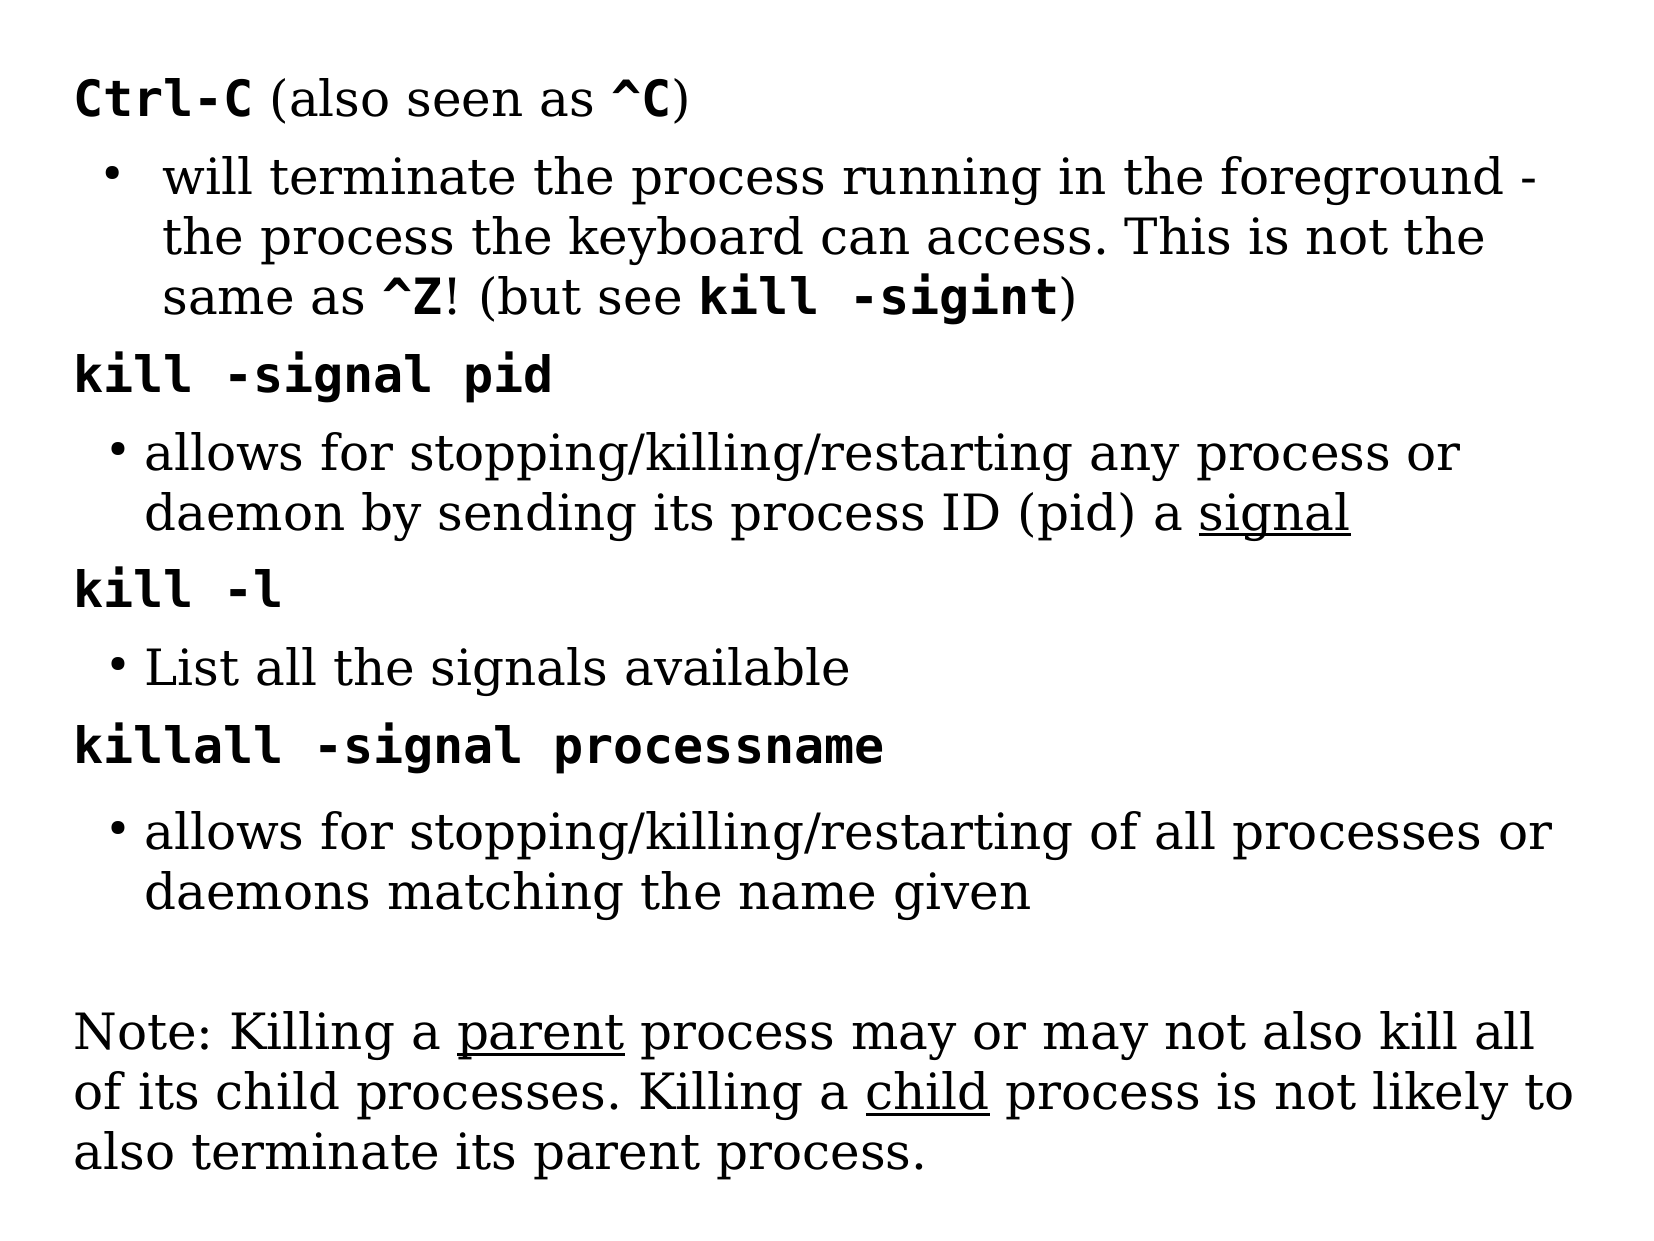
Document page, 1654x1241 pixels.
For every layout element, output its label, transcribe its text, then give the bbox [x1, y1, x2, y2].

list Ctrl-C (also seen as ^C) will terminate the process running in the foreground - the process the keyboard can access. This is not the same as ^Z! (but see kill -sigint) kill -signal pid allows for stopping/killing/restarting any process or daemon by sending its process ID (pid) a signal kill -l List all the signals available killall -signal processname allows for stopping/killing/restarting of all processes or daemons matching the name given Note: Killing a parent process may or may not also kill all of its child processes. Killing a child process is not likely to also terminate its parent process. [59, 59, 1595, 1188]
